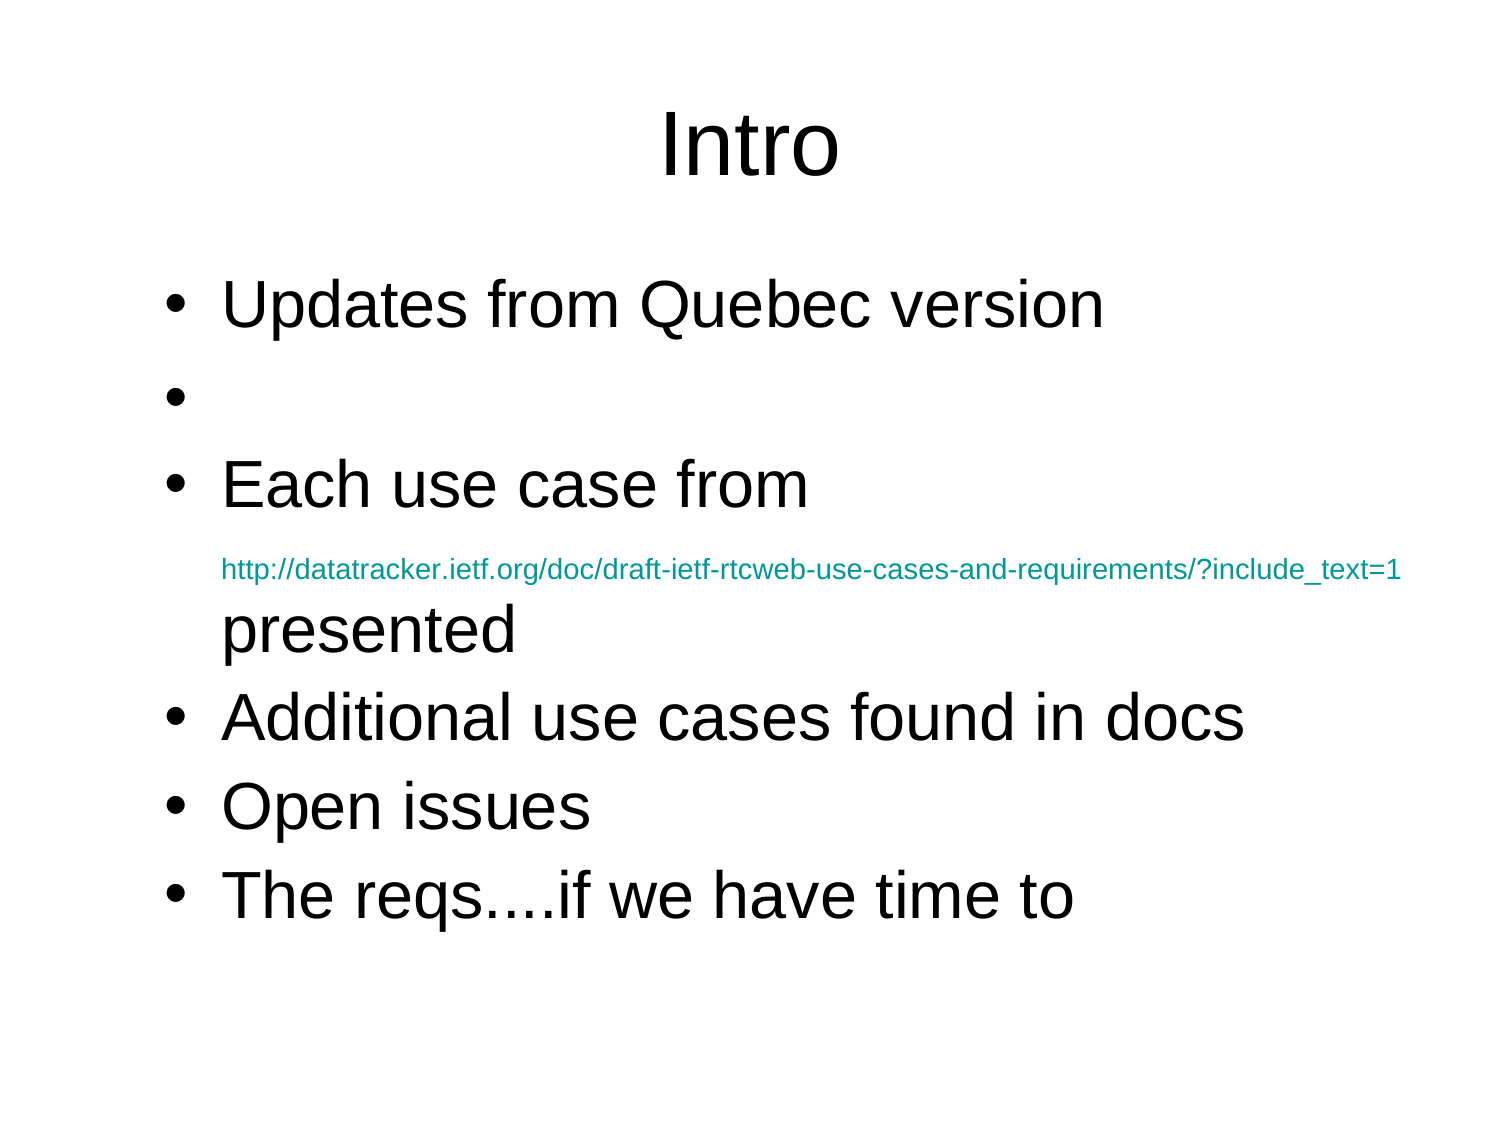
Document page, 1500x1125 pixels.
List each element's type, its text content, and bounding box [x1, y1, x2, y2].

title Intro [75, 45, 1426, 233]
list Updates from Quebec version Each use case from http://datatracker.ietf.org/doc/draft-ietf-rtcweb-use-cases-and-requirements/?include_text=1 presented Additional use cases found in docs Open issues The reqs....if we have time to [150, 262, 1500, 1005]
